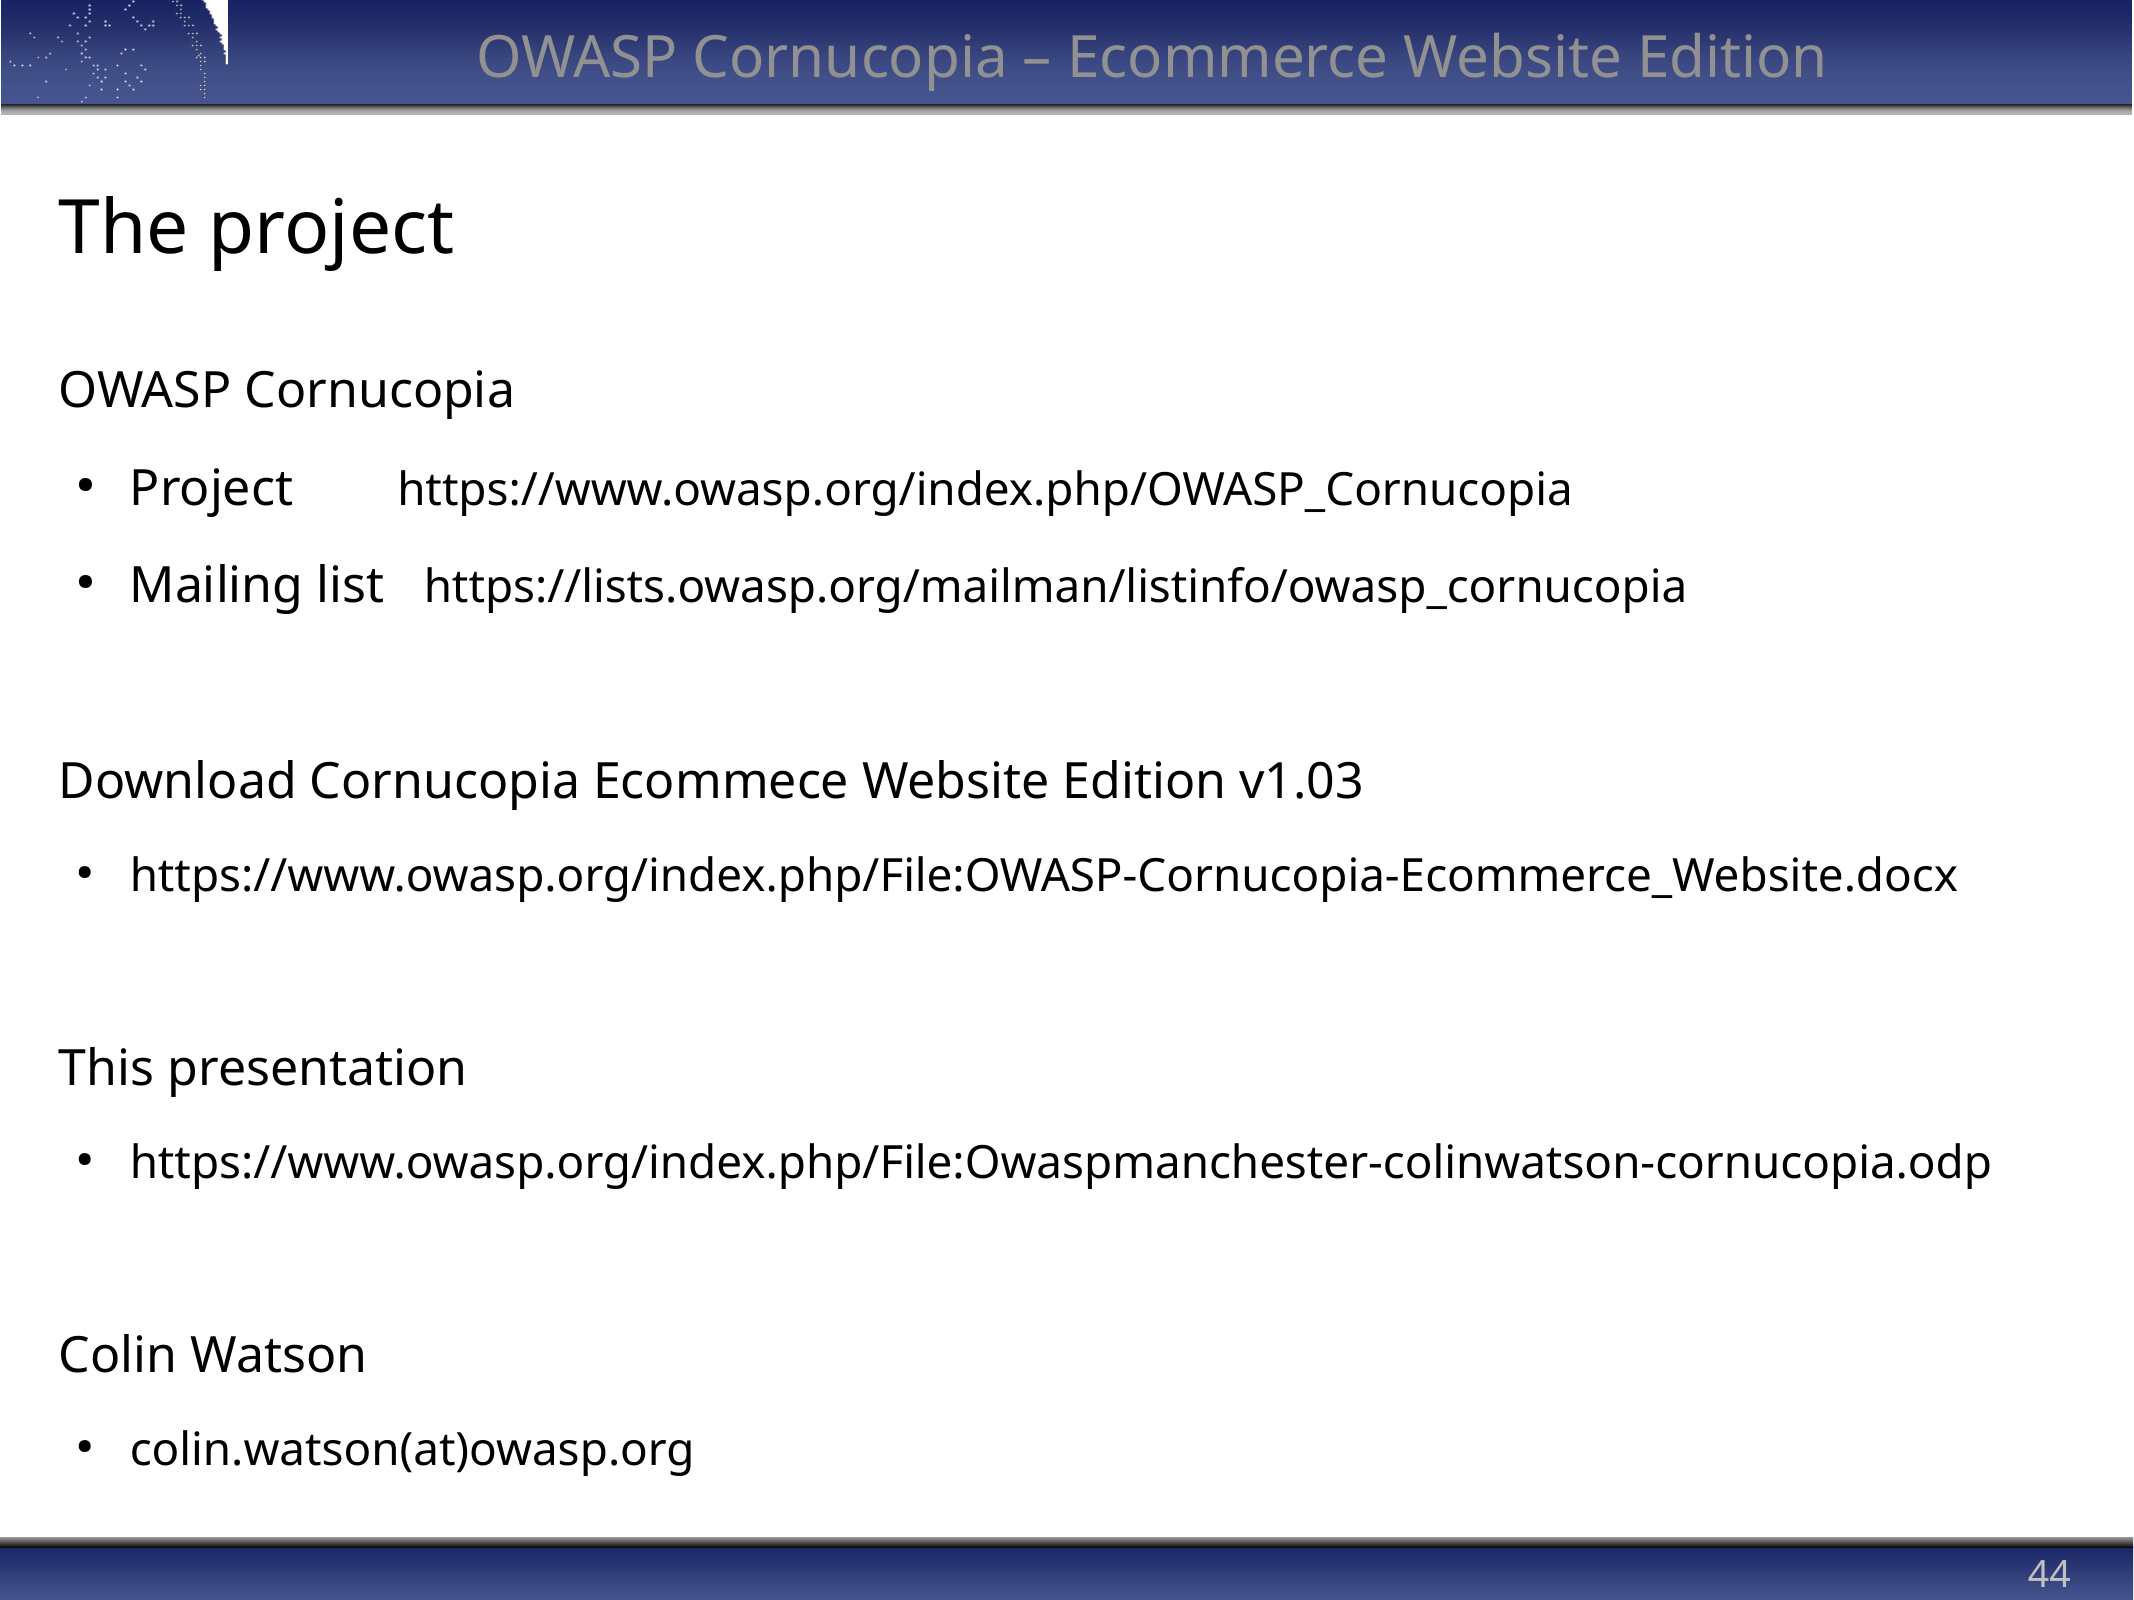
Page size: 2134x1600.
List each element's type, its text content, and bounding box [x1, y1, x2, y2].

list OWASP Cornucopia Project https://www.owasp.org/index.php/OWASP_Cornucopia Mailing list https://lists.owasp.org/mailman/listinfo/owasp_cornucopia Download Cornucopia Ecommece Website Edition v1.03 https://www.owasp.org/index.php/File:OWASP-Cornucopia-Ecommerce_Website.docx This presentation https://www.owasp.org/index.php/File:Owaspmanchester-colinwatson-cornucopia.odp Colin Watson colin.watson(at)owasp.org [58, 354, 2097, 1536]
title The project [58, 124, 2126, 325]
